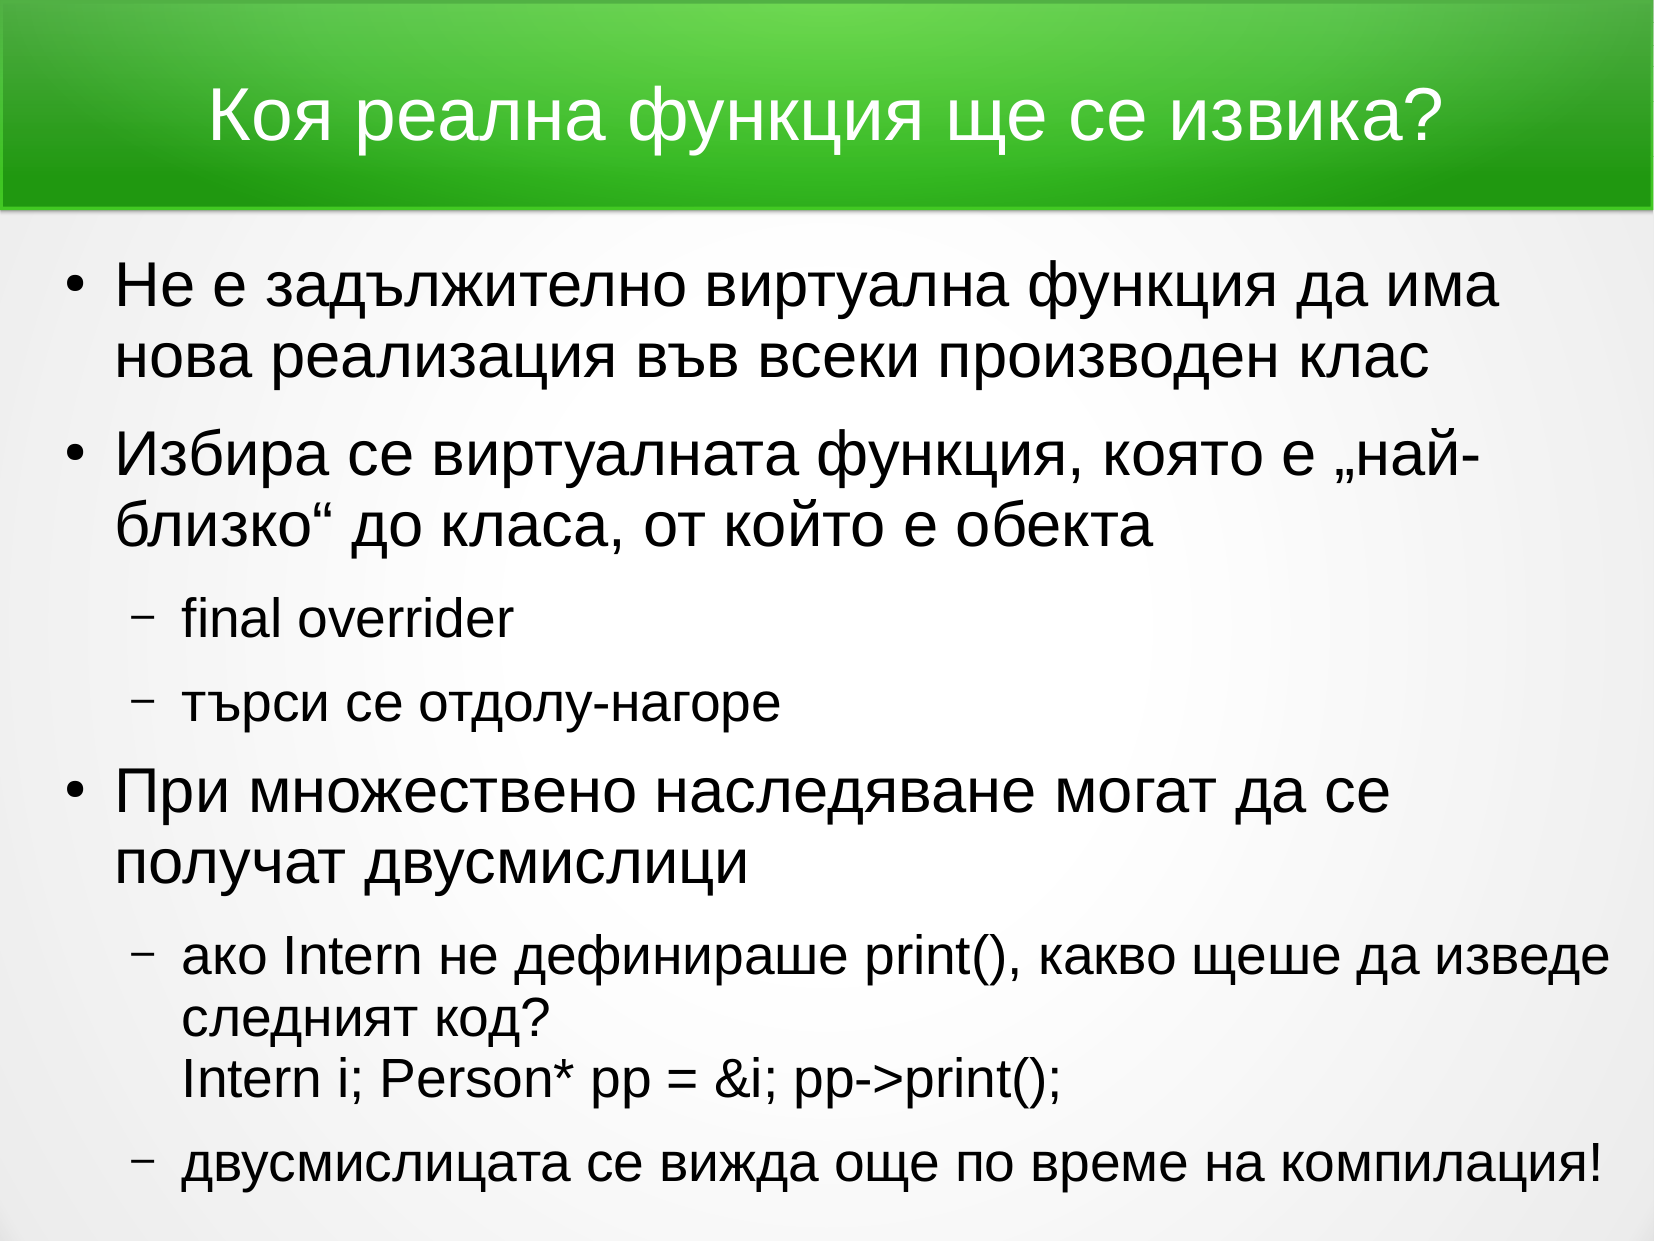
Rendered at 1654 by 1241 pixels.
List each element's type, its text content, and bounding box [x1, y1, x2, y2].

list Не е задължително виртуална функция да има нова реализация във всеки производен клас Избира се виртуалната функция, която е „най-близко“ до класа, от който е обекта final overrider търси се отдолу-нагоре При множествено наследяване могат да се получат двусмислици ако Intern не дефинираше print(), какво щеше да изведе следният код? Intern i; Person* pp = &i; pp->print(); двусмислицата се вижда още по време на компилация! [47, 249, 1619, 1217]
title Коя реална функция ще се извика? [82, 49, 1571, 179]
